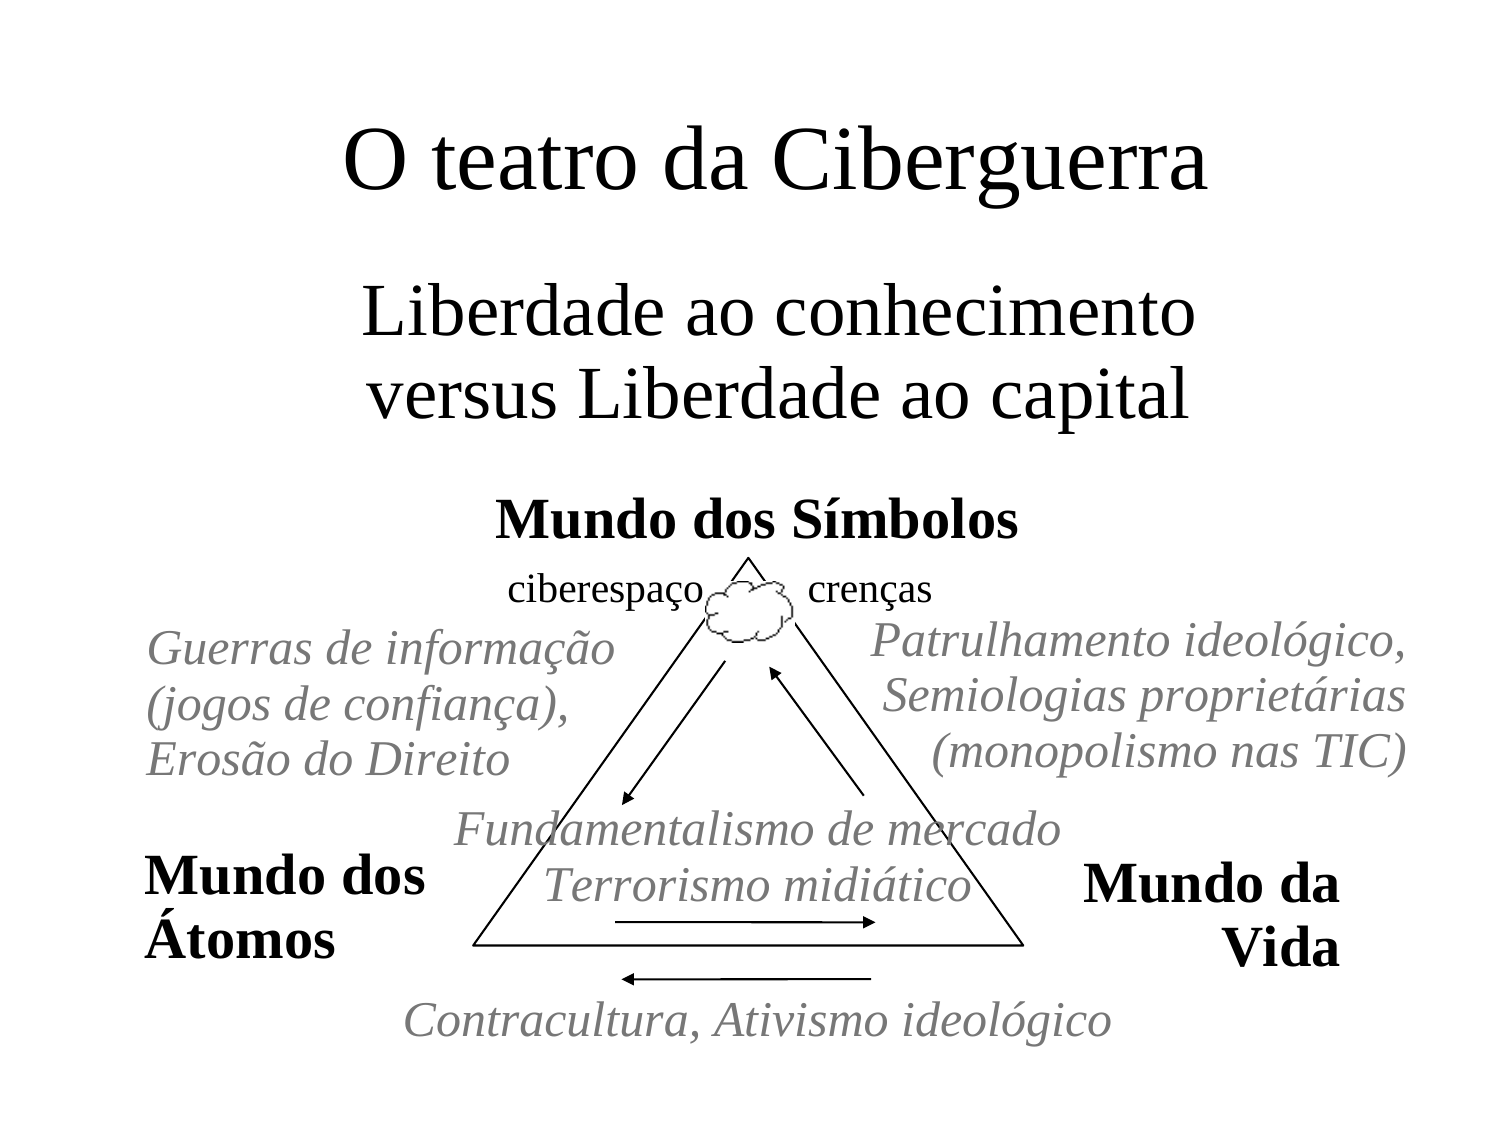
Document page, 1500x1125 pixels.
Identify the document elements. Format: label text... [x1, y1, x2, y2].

text_box Mundo dos Átomos [129, 834, 456, 990]
text_box Guerras de informação (jogos de confiança), Erosão do Direito [131, 612, 659, 795]
text_box [860, 787, 916, 793]
text_box Mundo da Vida [1068, 842, 1357, 998]
text_box ciberespaço [507, 565, 705, 622]
text_box [731, 564, 765, 581]
text_box Patrulhamento ideológico, Semiologias proprietárias (monopolismo nas TIC) [806, 604, 1422, 787]
text_box [659, 622, 859, 793]
text_box Contracultura, Ativismo ideológico [255, 984, 1260, 1061]
text_box [473, 922, 1024, 946]
text_box Mundo dos Símbolos [481, 478, 1035, 564]
text_box crenças [807, 565, 938, 622]
title O teatro da Ciberguerra [138, 65, 1414, 253]
text_box Liberdade ao conhecimento versus Liberdade ao capital [150, 268, 1409, 436]
text_box Fundamentalismo de mercado Terrorismo midiático [438, 793, 1099, 922]
picture [705, 581, 795, 643]
